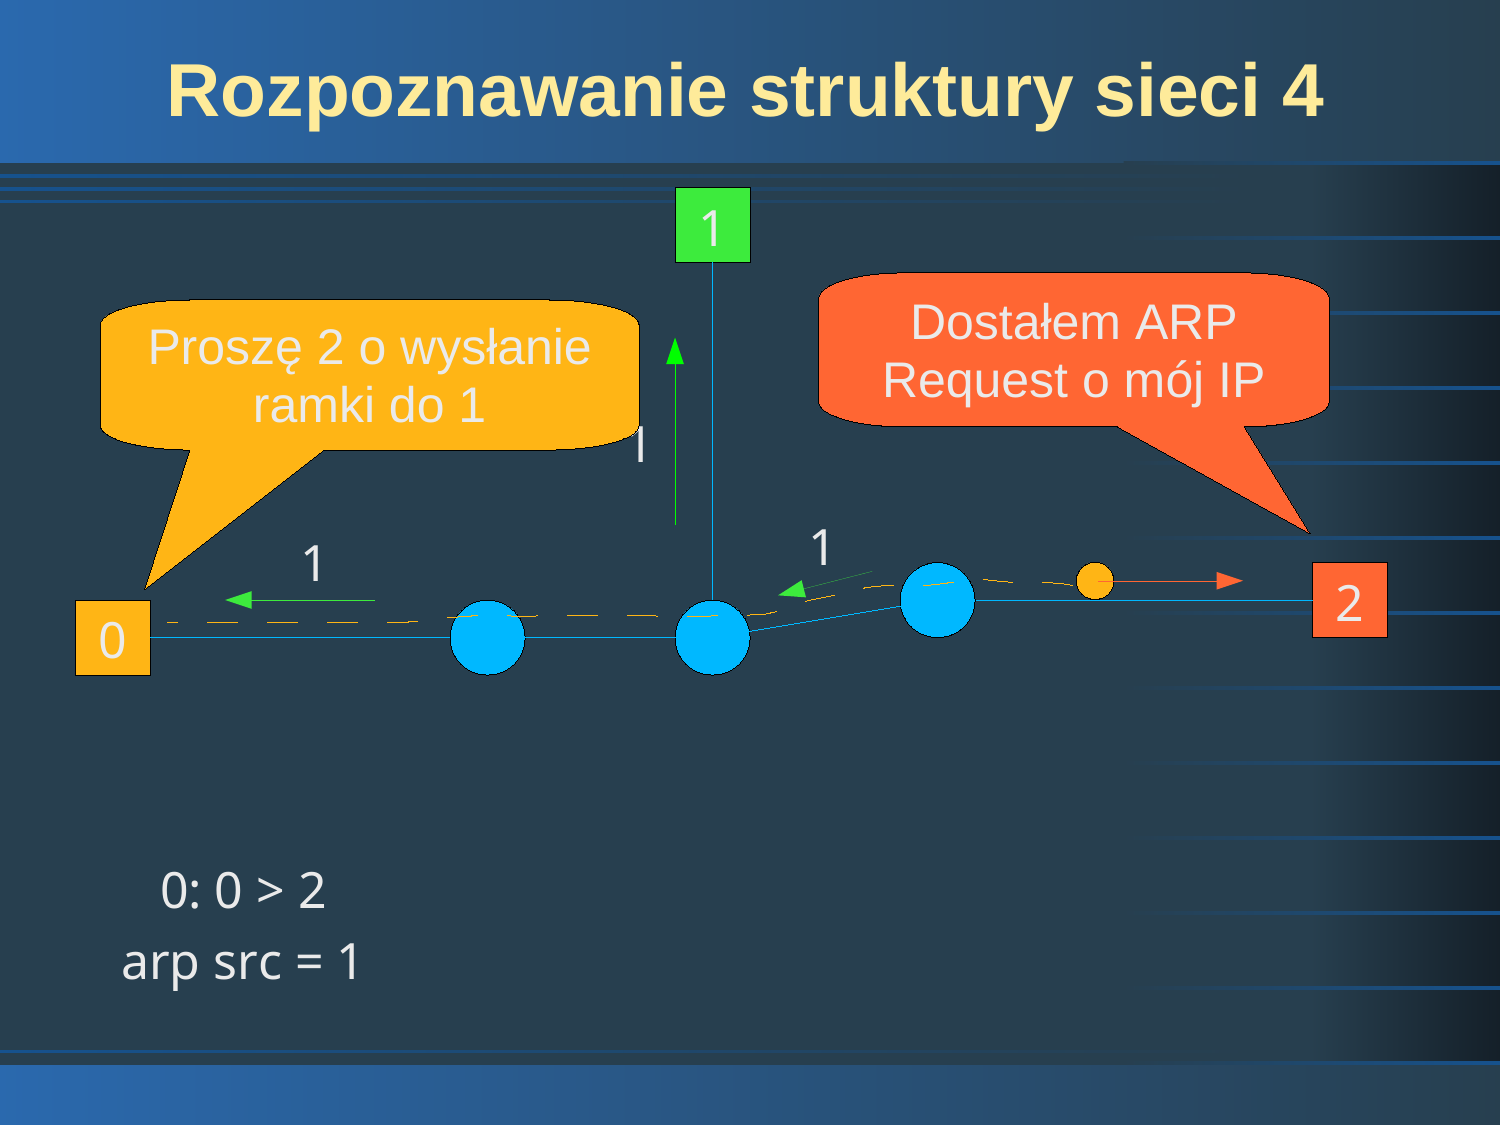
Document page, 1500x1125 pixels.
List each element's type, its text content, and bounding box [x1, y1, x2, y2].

text_box [1076, 562, 1114, 600]
text_box 1 [300, 525, 333, 596]
text_box 2 [1312, 562, 1388, 638]
text_box 0 [75, 600, 151, 676]
text_box [450, 600, 526, 676]
text_box Dostałem ARP Request o mój IP [818, 272, 1330, 534]
text_box 1 [625, 405, 659, 477]
title Rozpoznawanie struktury sieci 4 [83, 24, 1409, 151]
text_box Proszę 2 o wysłanie ramki do 1 [100, 299, 640, 590]
text_box 1 [808, 508, 847, 580]
text_box 1 [675, 187, 751, 263]
text_box [675, 600, 751, 676]
text_box [900, 562, 976, 638]
text_box 0: 0 > 2 arp src = 1 [121, 851, 407, 996]
